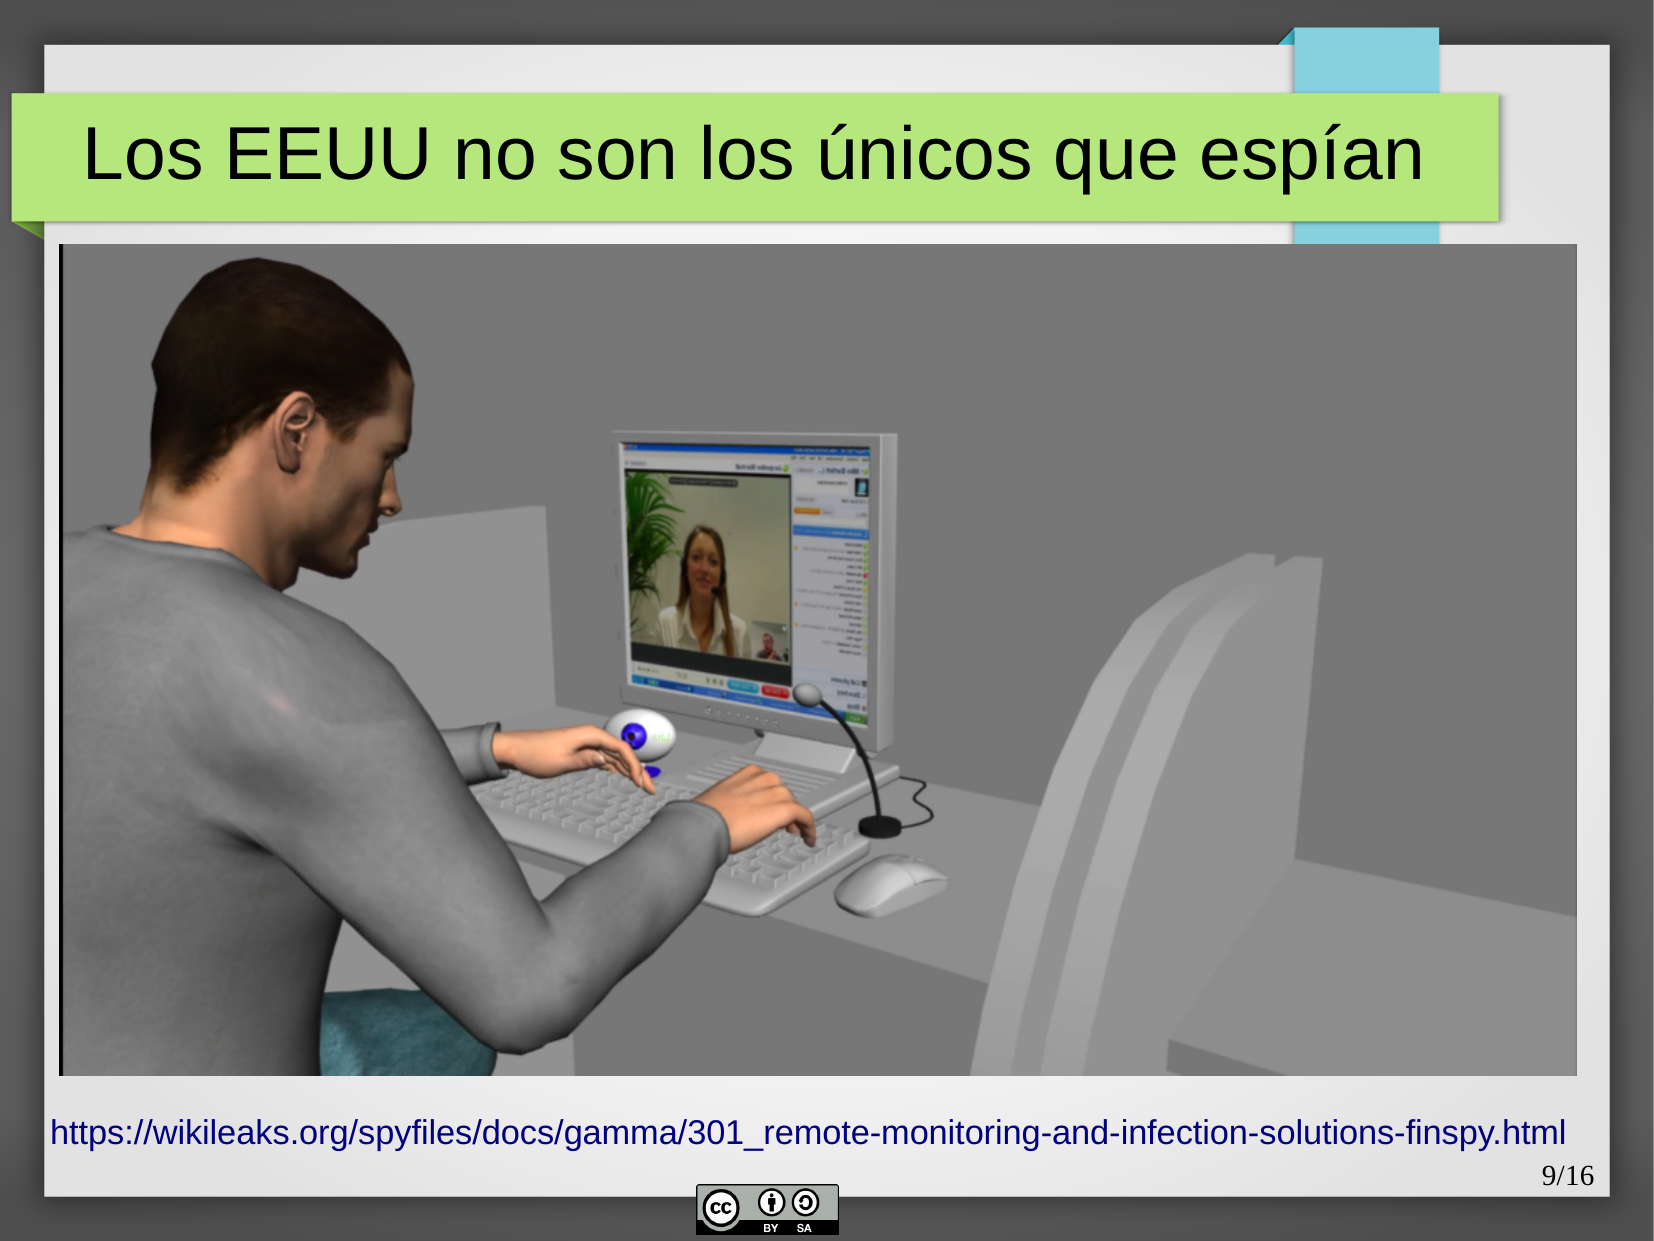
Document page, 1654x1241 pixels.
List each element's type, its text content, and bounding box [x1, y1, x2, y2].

picture [0, 0, 1654, 1241]
title Los EEUU no son los únicos que espían [82, 69, 1501, 238]
text_box https://wikileaks.org/spyfiles/docs/gamma/301_remote-monitoring-and-infection-solutions-finspy.html [35, 1105, 1595, 1205]
